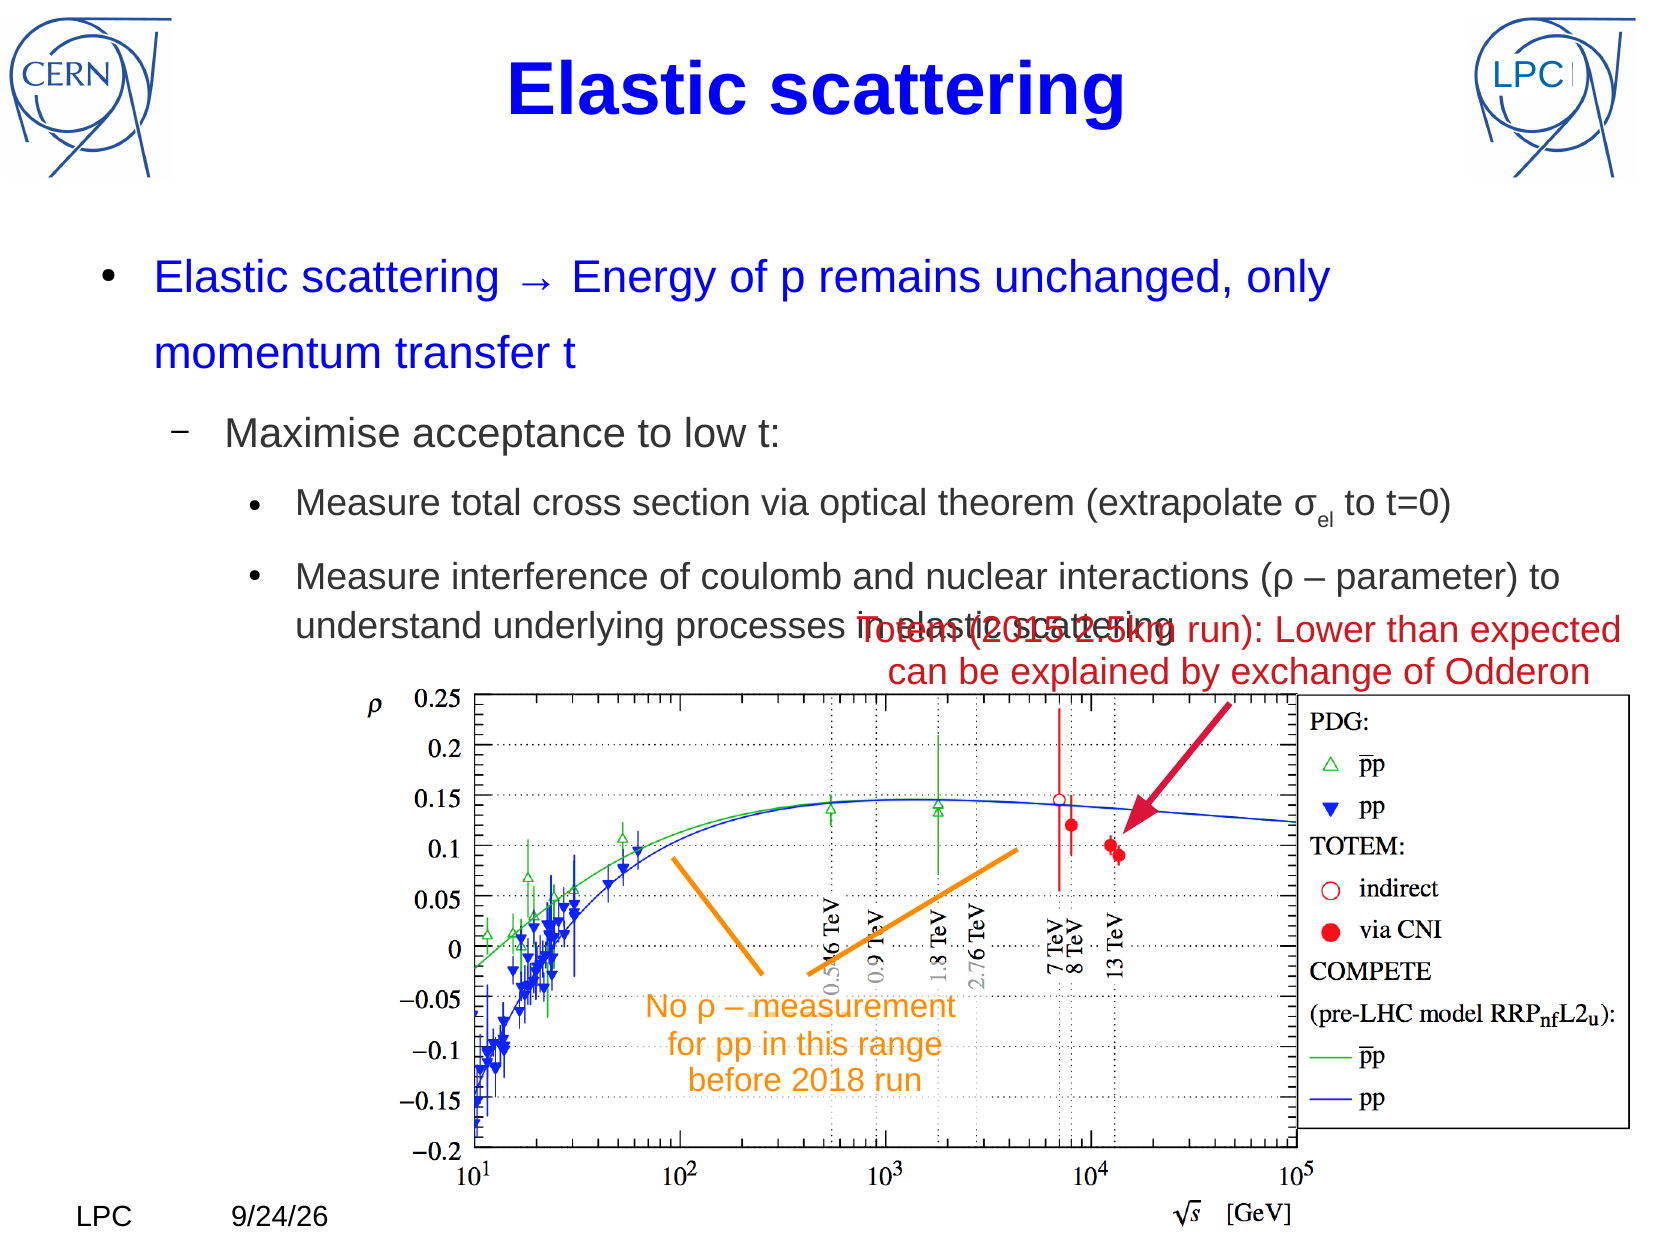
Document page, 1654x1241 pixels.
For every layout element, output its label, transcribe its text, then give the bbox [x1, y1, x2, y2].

text_box No ρ – measurement for pp in this range before 2018 run [630, 962, 991, 1125]
picture [340, 666, 1654, 1239]
picture [1470, 14, 1638, 180]
text_box Totem (2015 2.5km run): Lower than expected can be explained by exchange of Odderon [841, 598, 1637, 704]
title Elastic scattering [173, 5, 1461, 172]
picture [5, 14, 174, 180]
list Elastic scattering → Energy of p remains unchanged, only momentum transfer t Maximise acceptance to low t: Measure total cross section via optical theorem (extrapolate σel to t=0) Measure interference of coulomb and nuclear interactions (ρ – parameter) to understand underlying processes in elastic scattering [82, 225, 1571, 1141]
